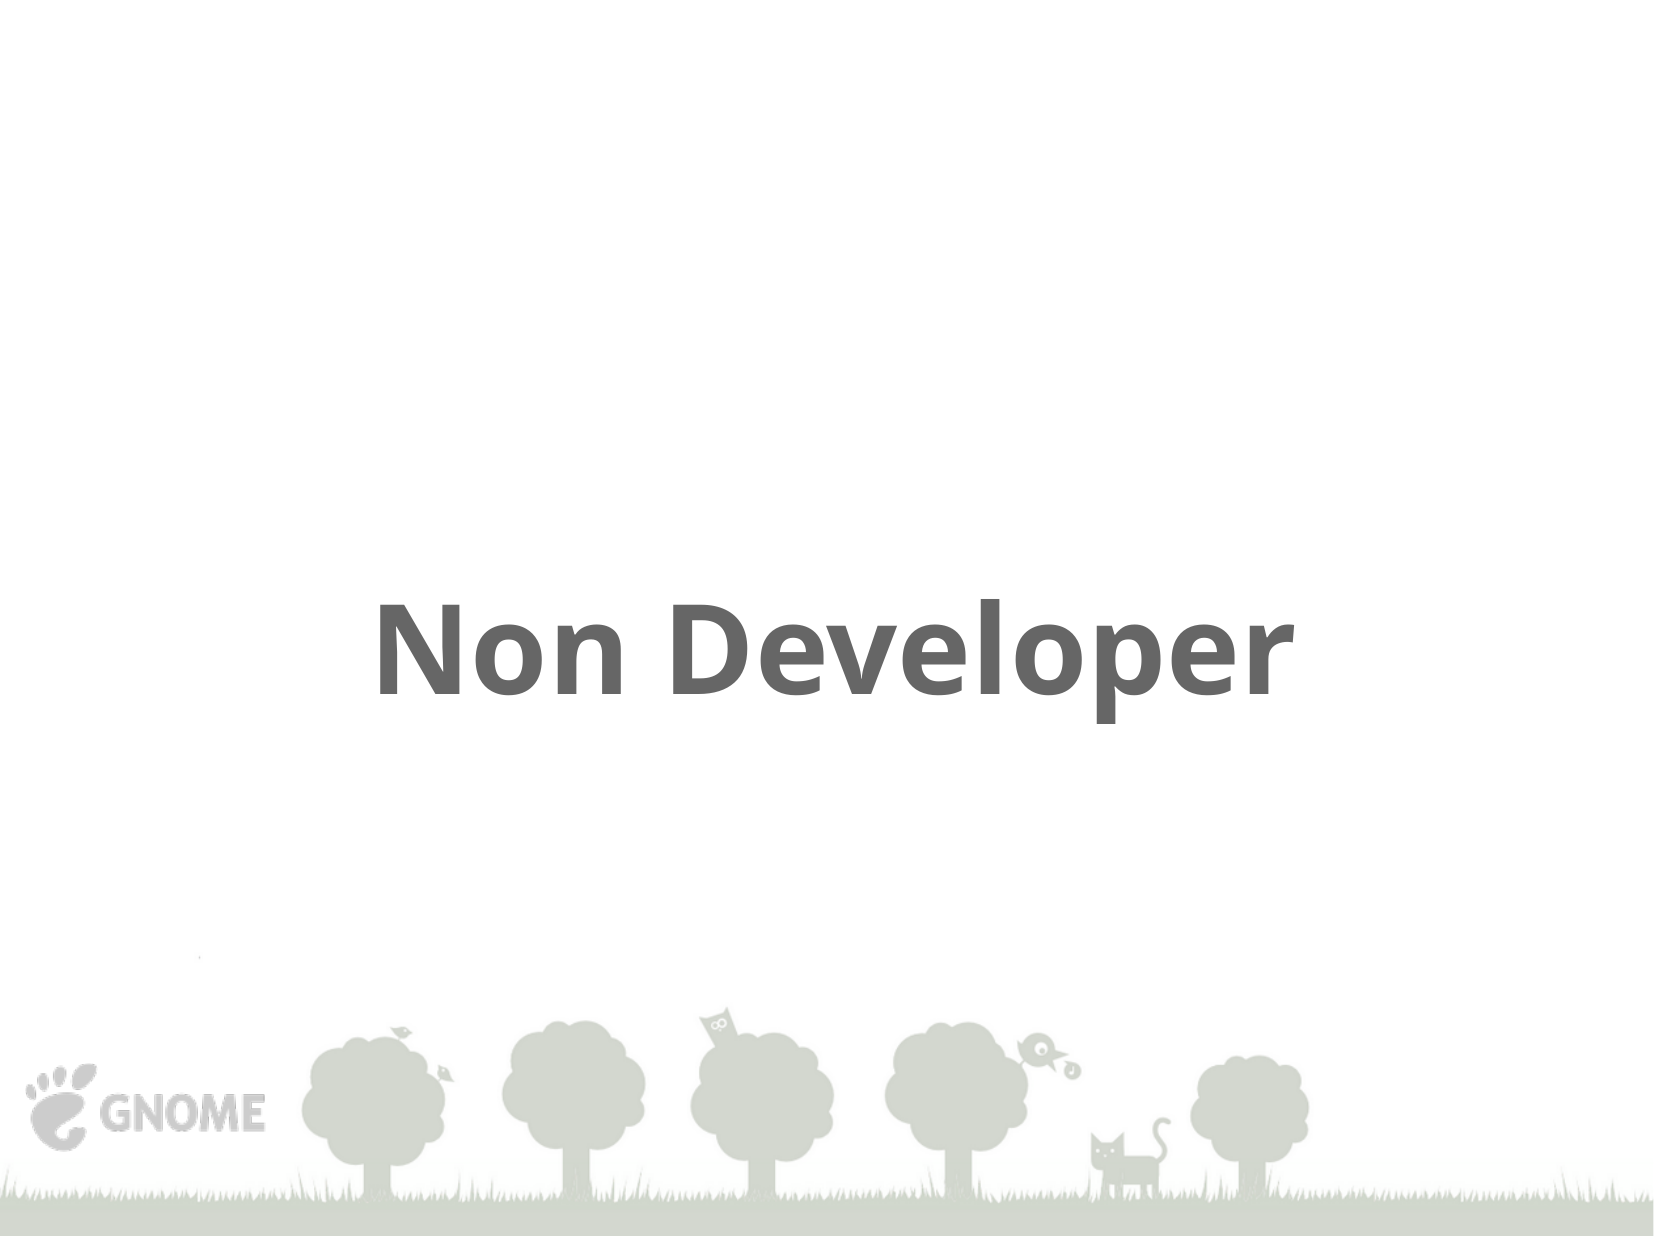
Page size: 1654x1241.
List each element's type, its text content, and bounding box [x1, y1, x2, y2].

text_box Non Developer [354, 553, 1515, 709]
picture [0, 944, 1654, 1236]
